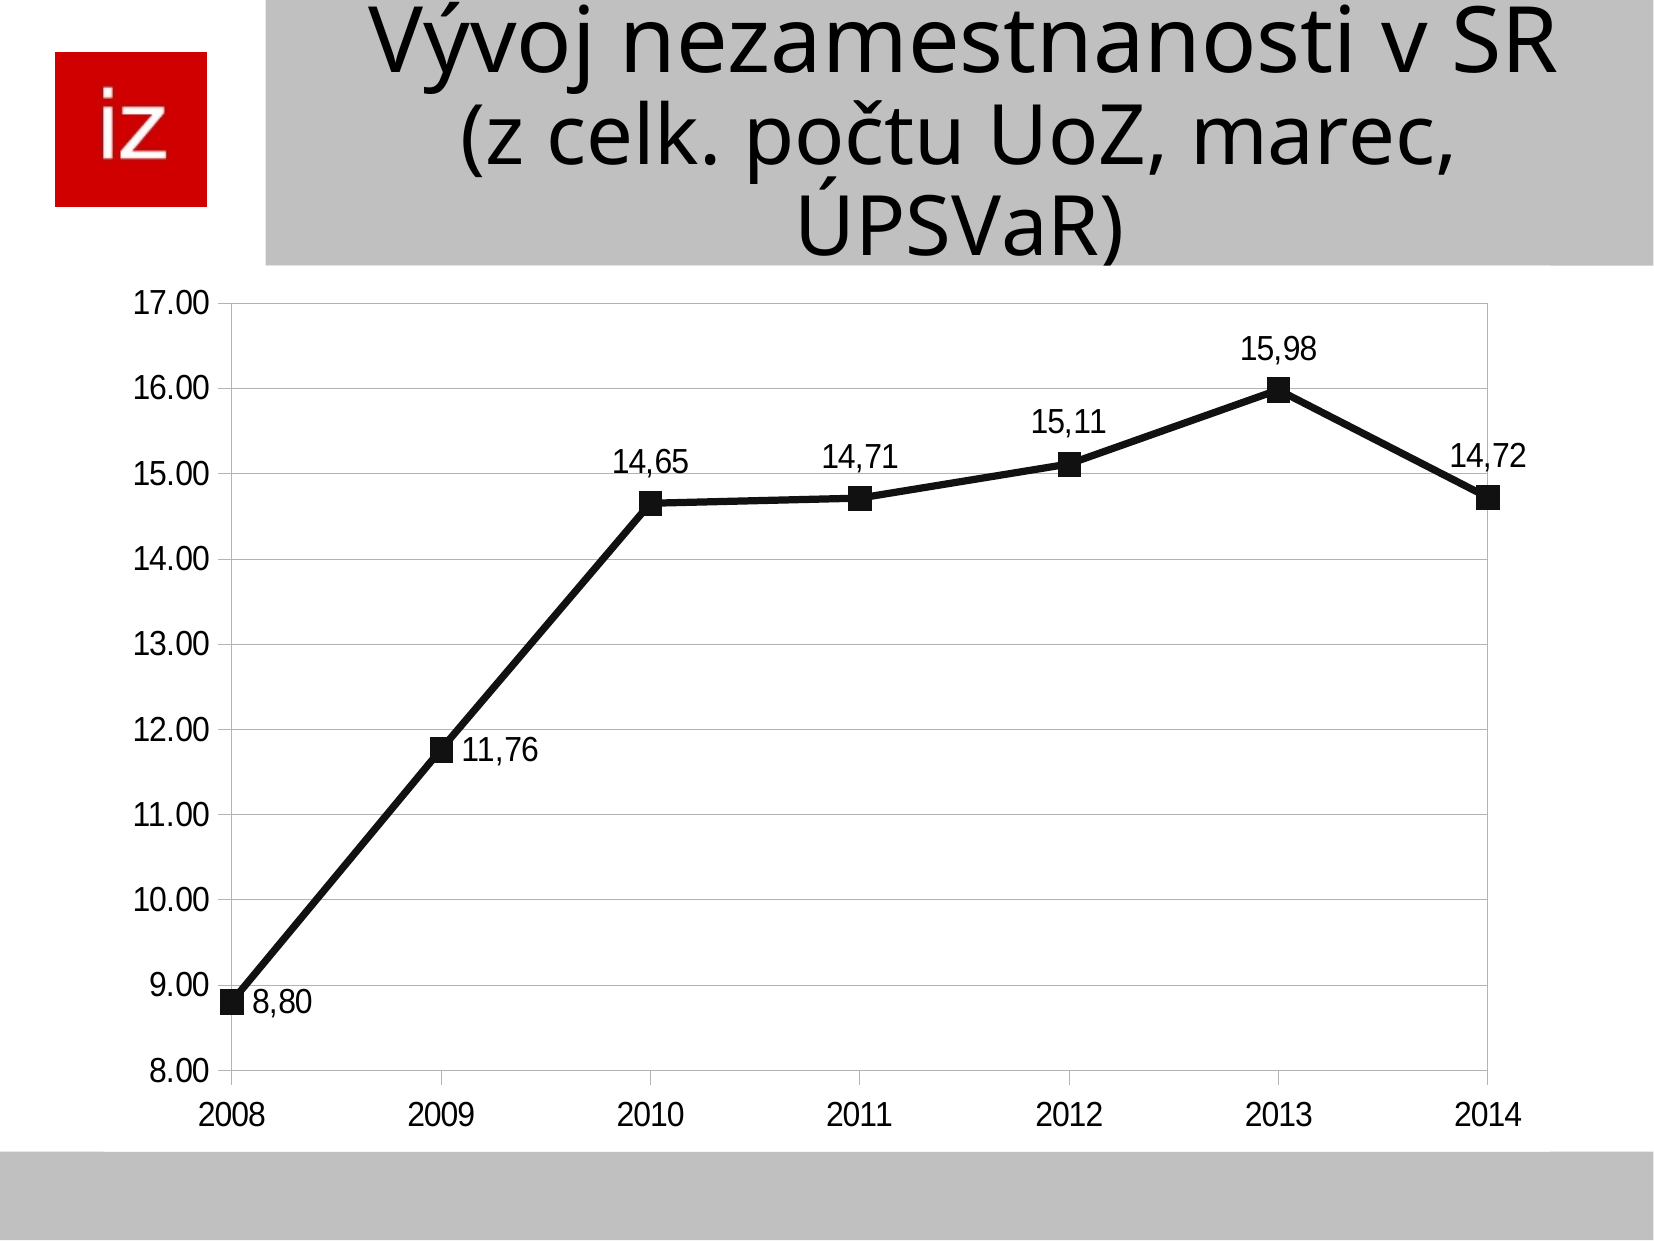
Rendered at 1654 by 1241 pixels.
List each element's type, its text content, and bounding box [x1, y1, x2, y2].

title Vývoj nezamestnanosti v SR (z celk. počtu UoZ, marec, ÚPSVaR) [295, 2, 1625, 265]
picture [55, 52, 207, 207]
picture [103, 265, 1551, 1152]
